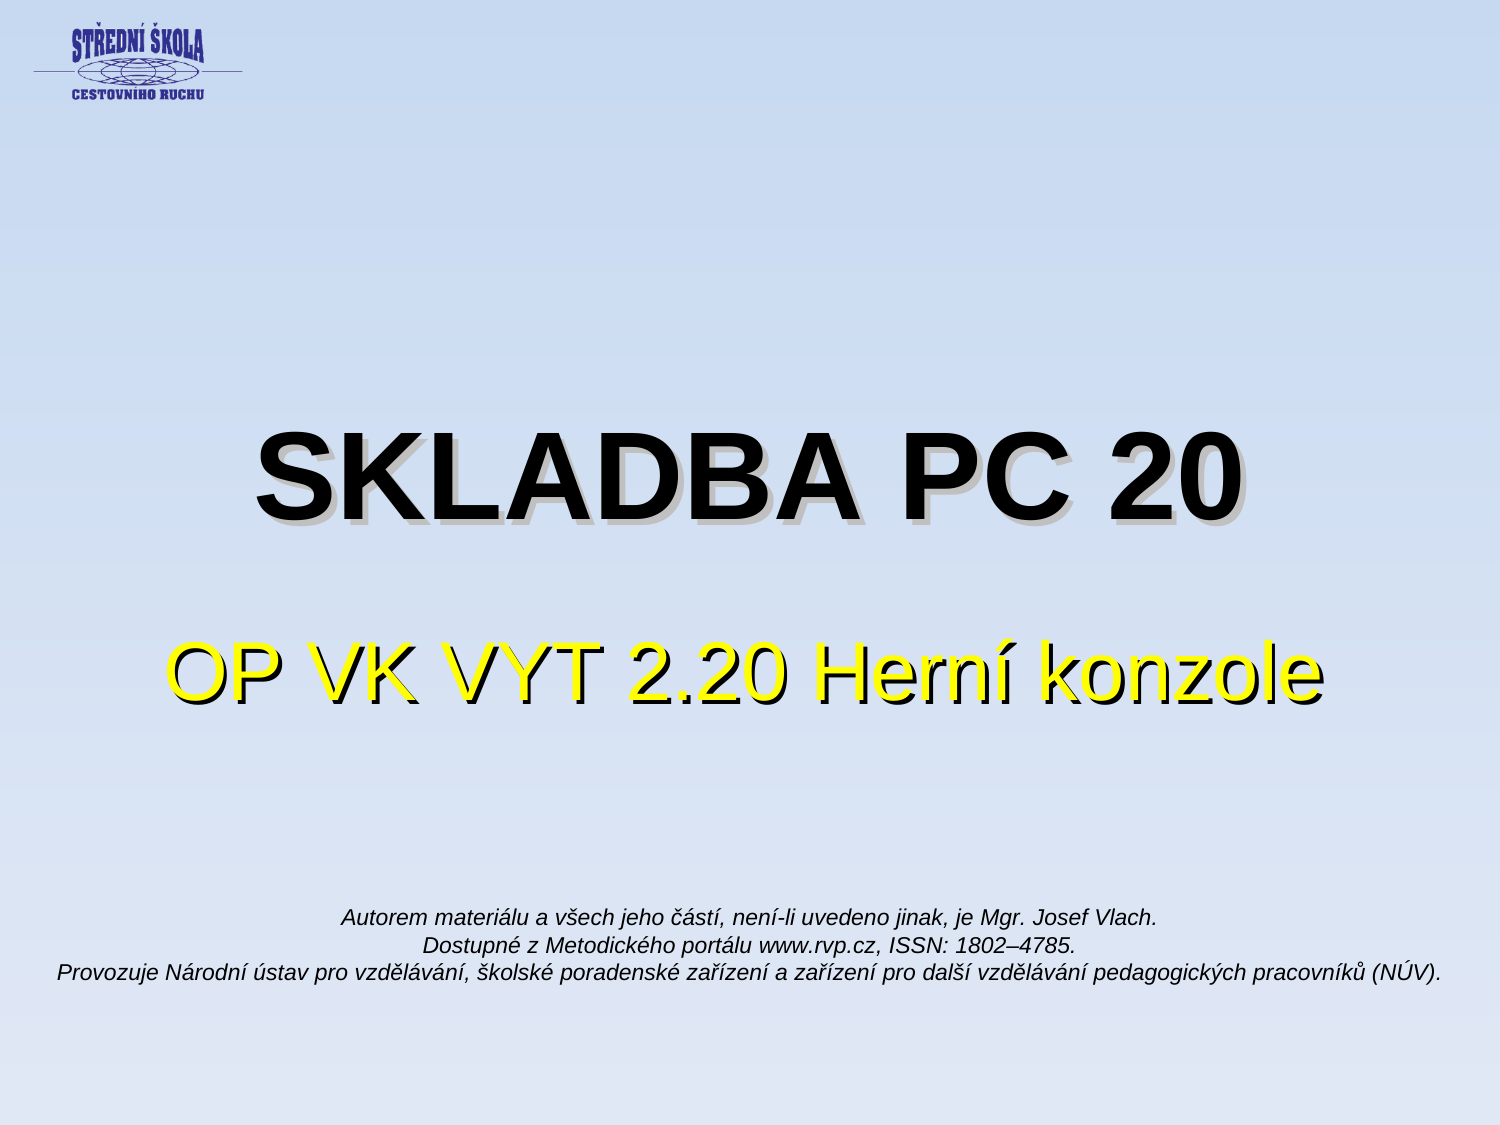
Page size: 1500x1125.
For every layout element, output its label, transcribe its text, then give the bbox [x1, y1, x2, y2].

picture [29, 18, 245, 108]
text_box OP VK VYT 2.20 Herní konzole [88, 609, 1400, 870]
text_box Autorem materiálu a všech jeho částí, není-li uvedeno jinak, je Mgr. Josef Vlach. Dostupné z Metodického portálu www.rvp.cz, ISSN: 1802–4785. Provozuje Národní ústav pro vzdělávání, školské poradenské zařízení a zařízení pro další vzdělávání pedagogických pracovníků (NÚV). [0, 895, 1500, 994]
title SKLADBA PC 20 [112, 349, 1388, 591]
